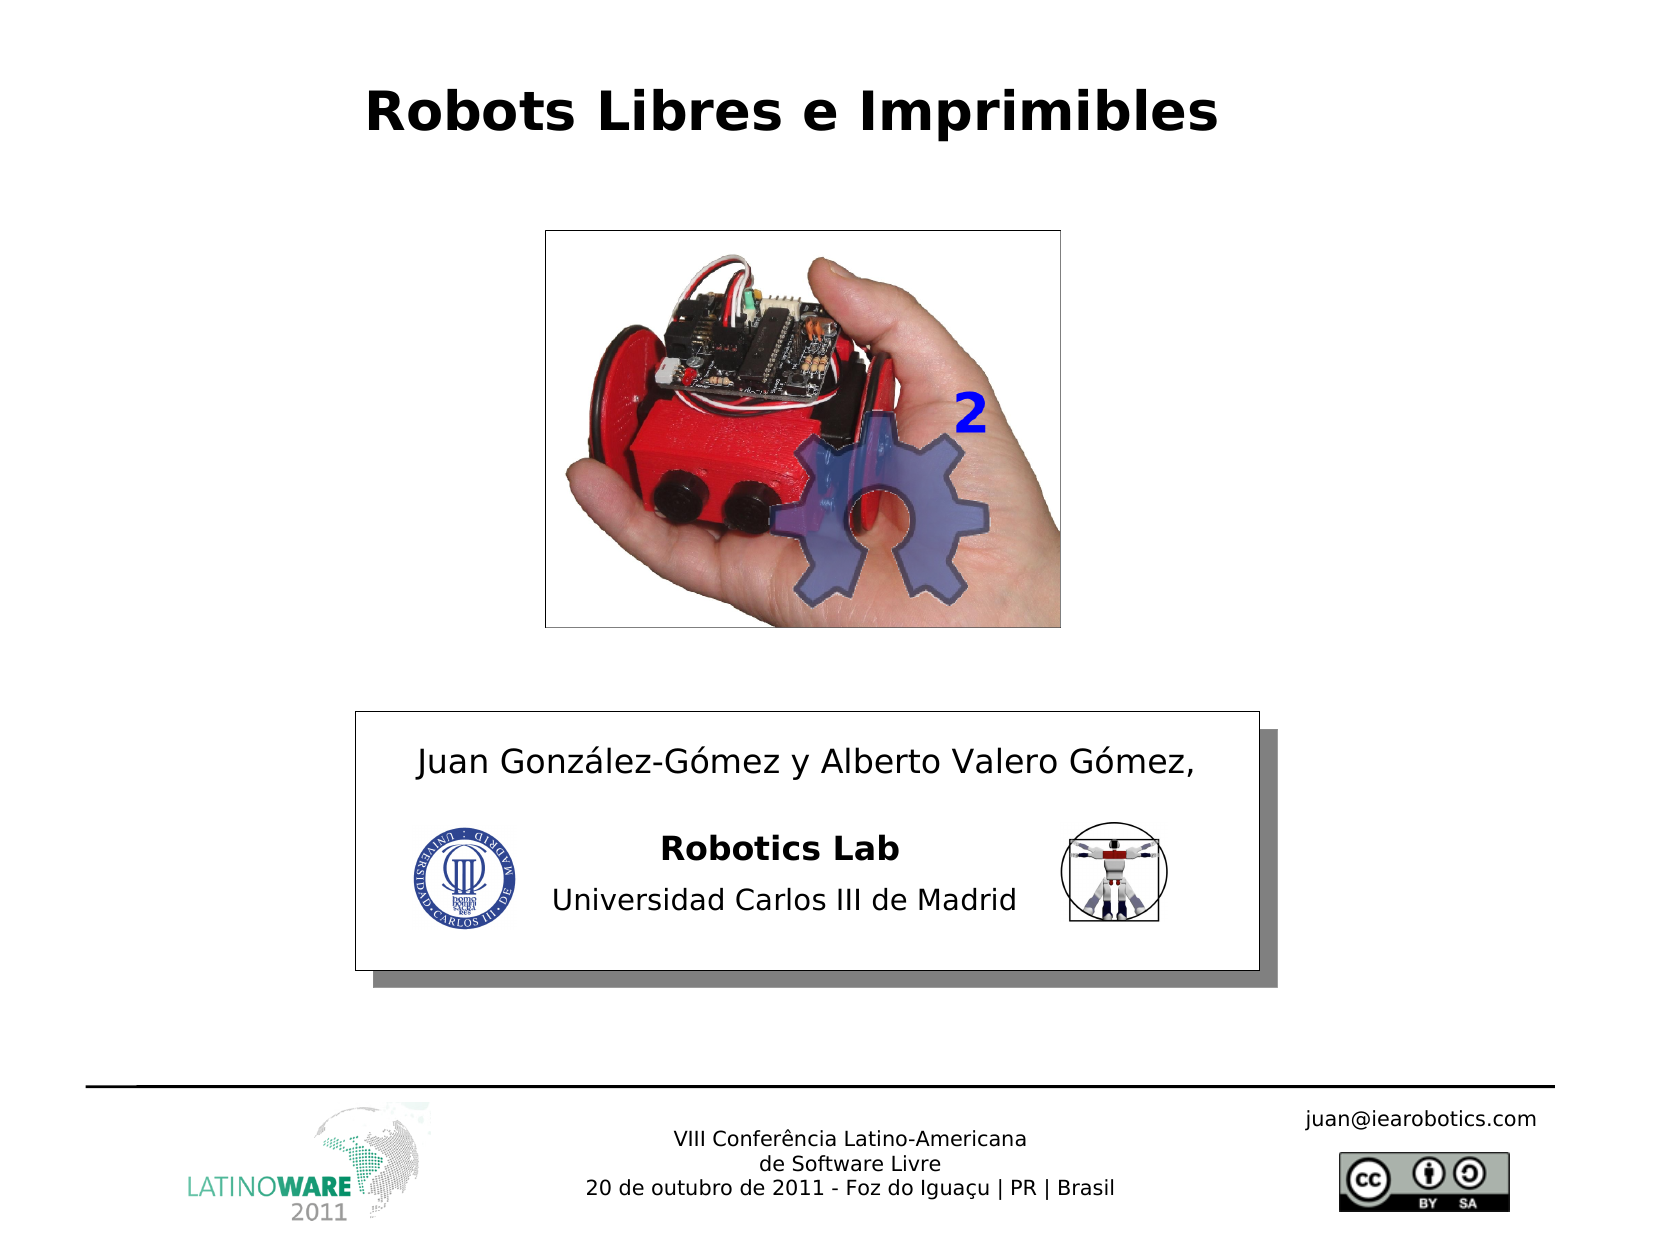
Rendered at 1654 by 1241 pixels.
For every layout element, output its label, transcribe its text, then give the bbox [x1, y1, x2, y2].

picture [1060, 822, 1168, 922]
text_box Robotics Lab [645, 822, 916, 875]
picture [545, 230, 1061, 629]
text_box Robots Libres e Imprimibles [349, 73, 1258, 152]
text_box Universidad Carlos III de Madrid [537, 875, 1034, 929]
picture [412, 825, 517, 930]
text_box Juan González-Gómez y Alberto Valero Gómez, [402, 734, 1212, 789]
picture [1339, 1152, 1510, 1212]
text_box juan@iearobotics.com [1290, 1099, 1553, 1143]
text_box VIII Conferência Latino-Americana de Software Livre 20 de outubro de 2011 - Foz do Iguaçu | PR | Brasil [570, 1120, 1130, 1208]
text_box [355, 711, 1260, 971]
picture [180, 1102, 431, 1225]
